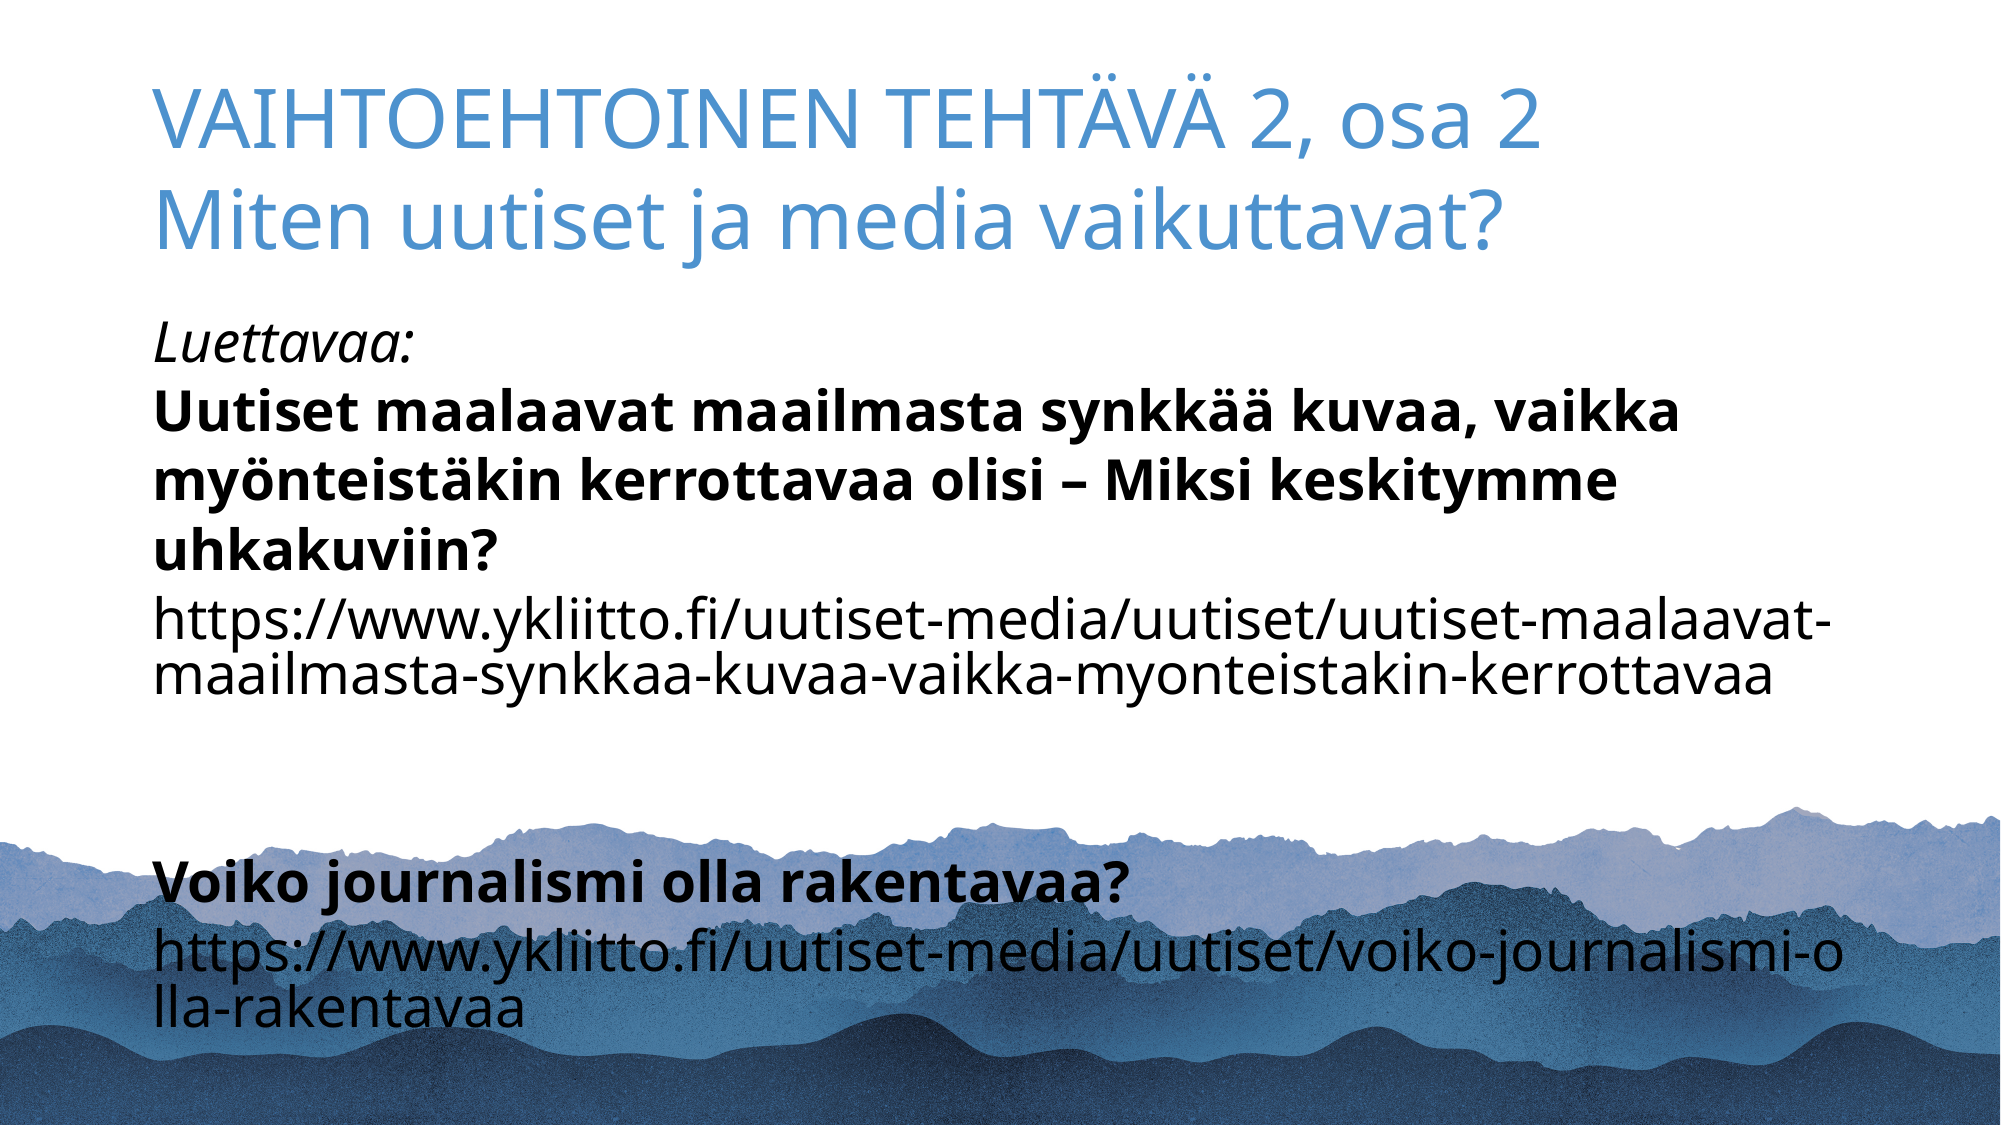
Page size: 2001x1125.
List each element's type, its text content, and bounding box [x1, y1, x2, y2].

title VAIHTOEHTOINEN TEHTÄVÄ 2, osa 2 Miten uutiset ja media vaikuttavat? [137, 59, 1863, 278]
list Luettavaa: Uutiset maalaavat maailmasta synkkää kuvaa, vaikka myönteistäkin kerrottavaa olisi – Miksi keskitymme uhkakuviin? https://www.ykliitto.fi/uutiset-media/uutiset/uutiset-maalaavat-maailmasta-synkkaa-kuvaa-vaikka-myonteistakin-kerrottavaa Voiko journalismi olla rakentavaa? https://www.ykliitto.fi/uutiset-media/uutiset/voiko-journalismi-olla-rakentavaa [137, 299, 1863, 1014]
